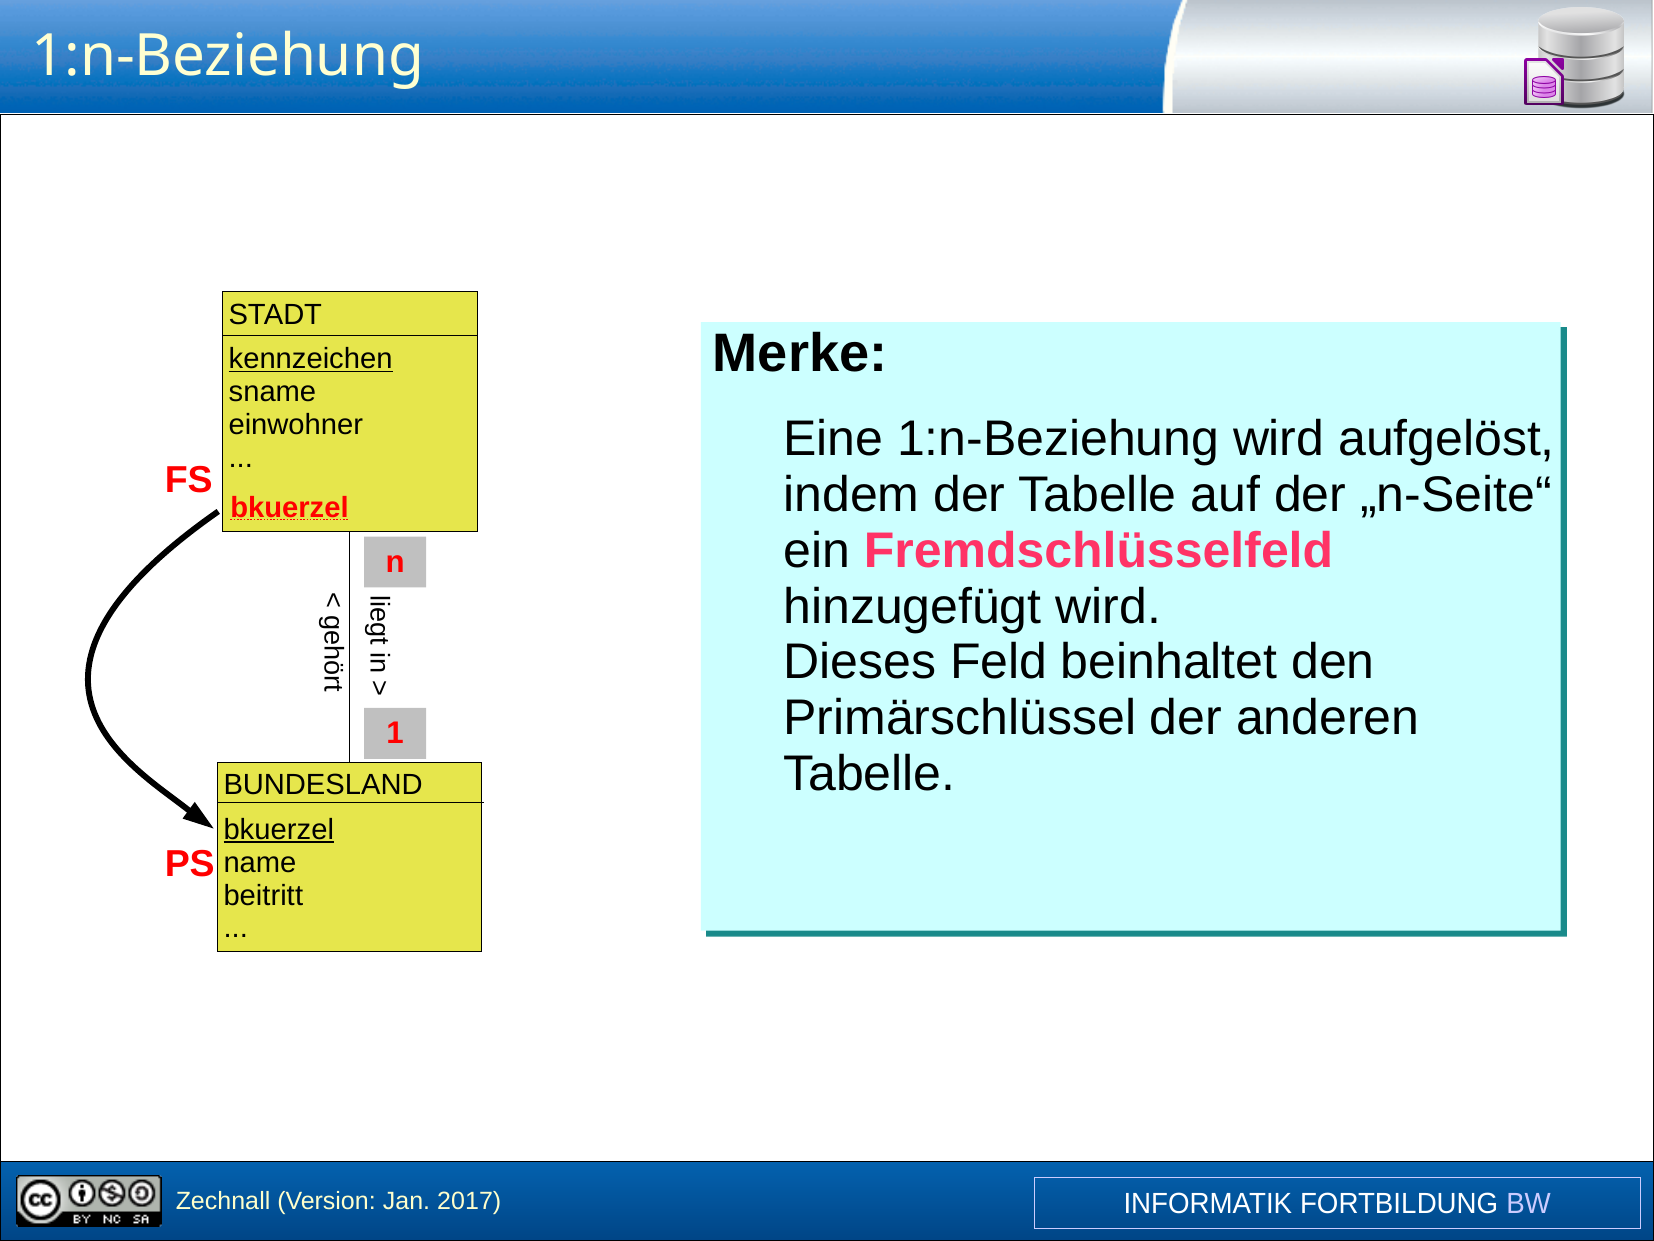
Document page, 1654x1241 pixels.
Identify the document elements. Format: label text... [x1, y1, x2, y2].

text_box STADT kennzeichen sname einwohner ... [222, 336, 478, 532]
picture [16, 1175, 162, 1227]
text_box 1 [364, 707, 427, 759]
text_box n [364, 536, 427, 588]
text_box PS [150, 834, 286, 893]
text_box STADT kennzeichen sname einwohner ... [222, 291, 478, 335]
picture [0, 0, 1654, 113]
text_box BUNDESLAND bkuerzel name beitritt ... [217, 762, 482, 952]
text_box bkuerzel [215, 483, 451, 532]
list Merke: Eine 1:n-Beziehung wird aufgelöst, indem der Tabelle auf der „n-Seite“ ein Fremdschlüsselfeld hinzugefügt wird. Dieses Feld beinhaltet den Primärschlüssel der anderen Tabelle. [700, 322, 1561, 931]
text_box FS [150, 451, 286, 510]
title 1:n-Beziehung [31, 14, 1151, 92]
text_box liegt in > [343, 580, 403, 740]
text_box < gehört [297, 577, 357, 737]
